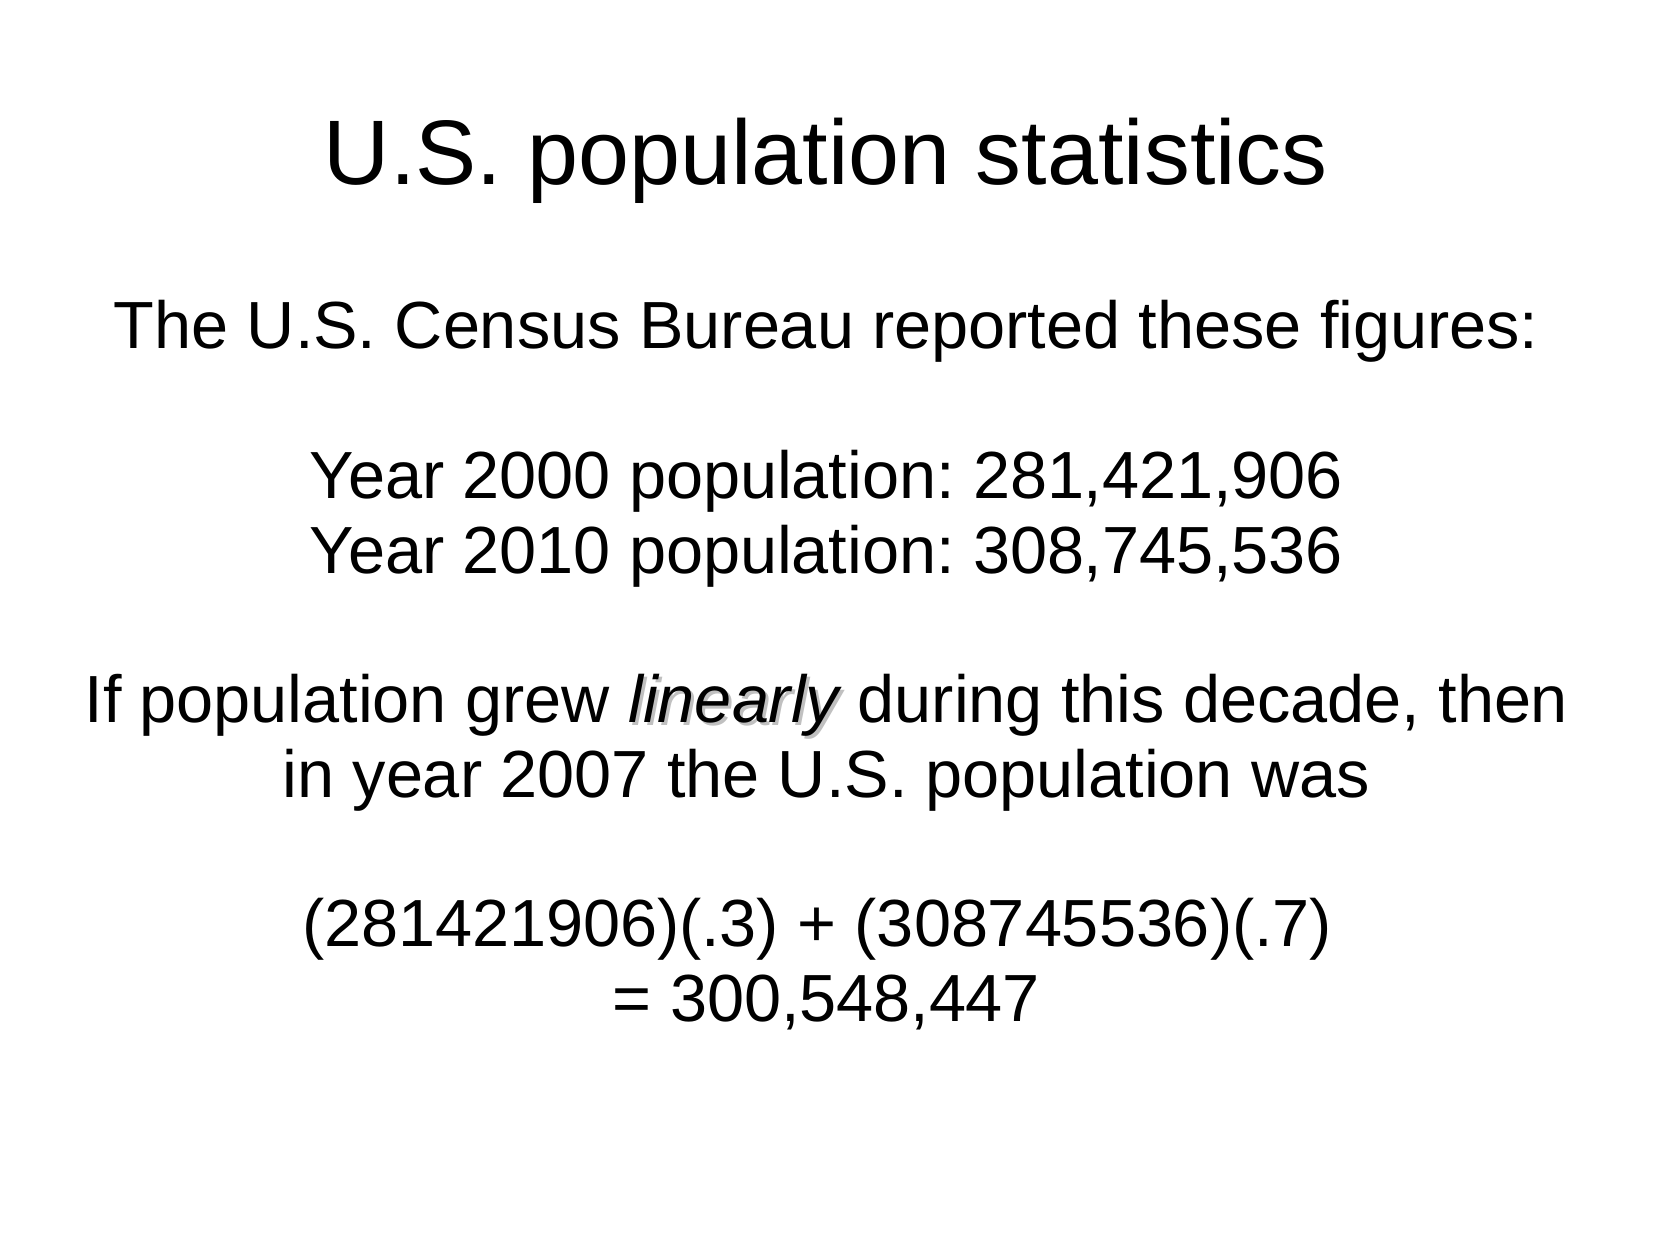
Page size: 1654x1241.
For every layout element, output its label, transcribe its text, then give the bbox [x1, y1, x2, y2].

title U.S. population statistics [82, 56, 1571, 250]
subtitle The U.S. Census Bureau reported these figures: Year 2000 population: 281,421,906 Year 2010 population: 308,745,536 If population grew linearly during this decade, then in year 2007 the U.S. population was (281421906)(.3) + (308745536)(.7) = 300,548,447 [82, 288, 1571, 1111]
